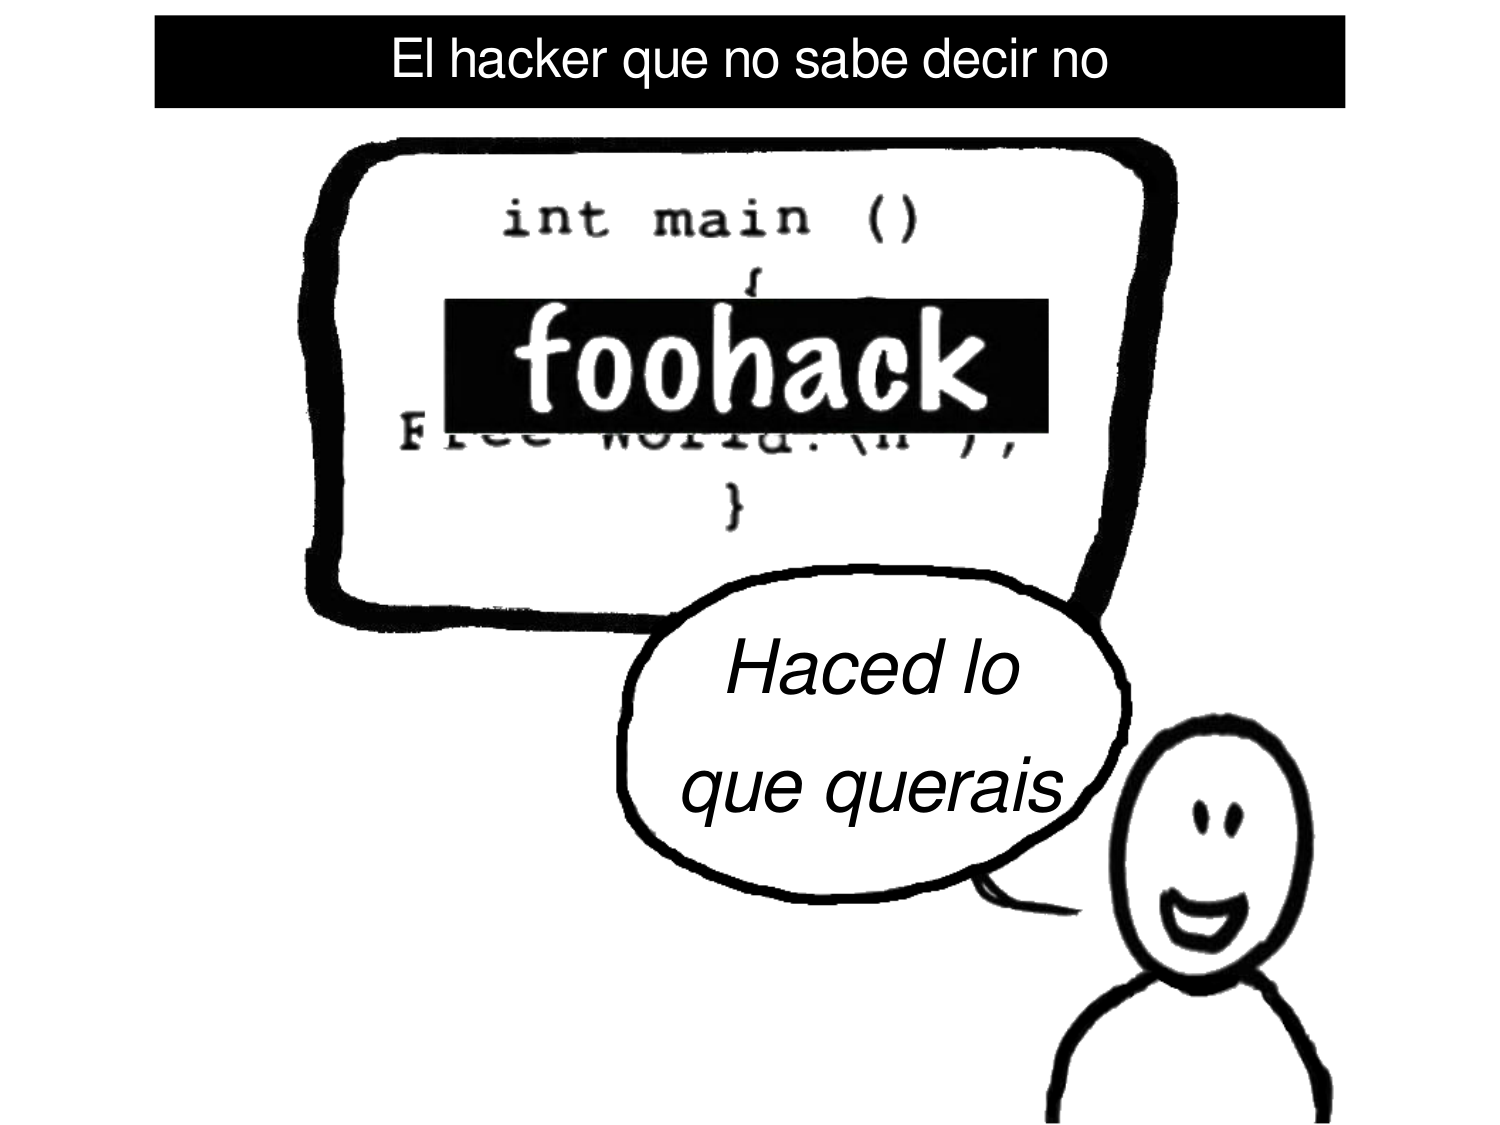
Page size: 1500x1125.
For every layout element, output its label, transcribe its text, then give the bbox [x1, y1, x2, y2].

picture [150, 0, 1351, 1125]
text_box El hacker que no sabe decir no [154, 15, 1346, 109]
text_box Haced lo que querais [630, 577, 1111, 886]
